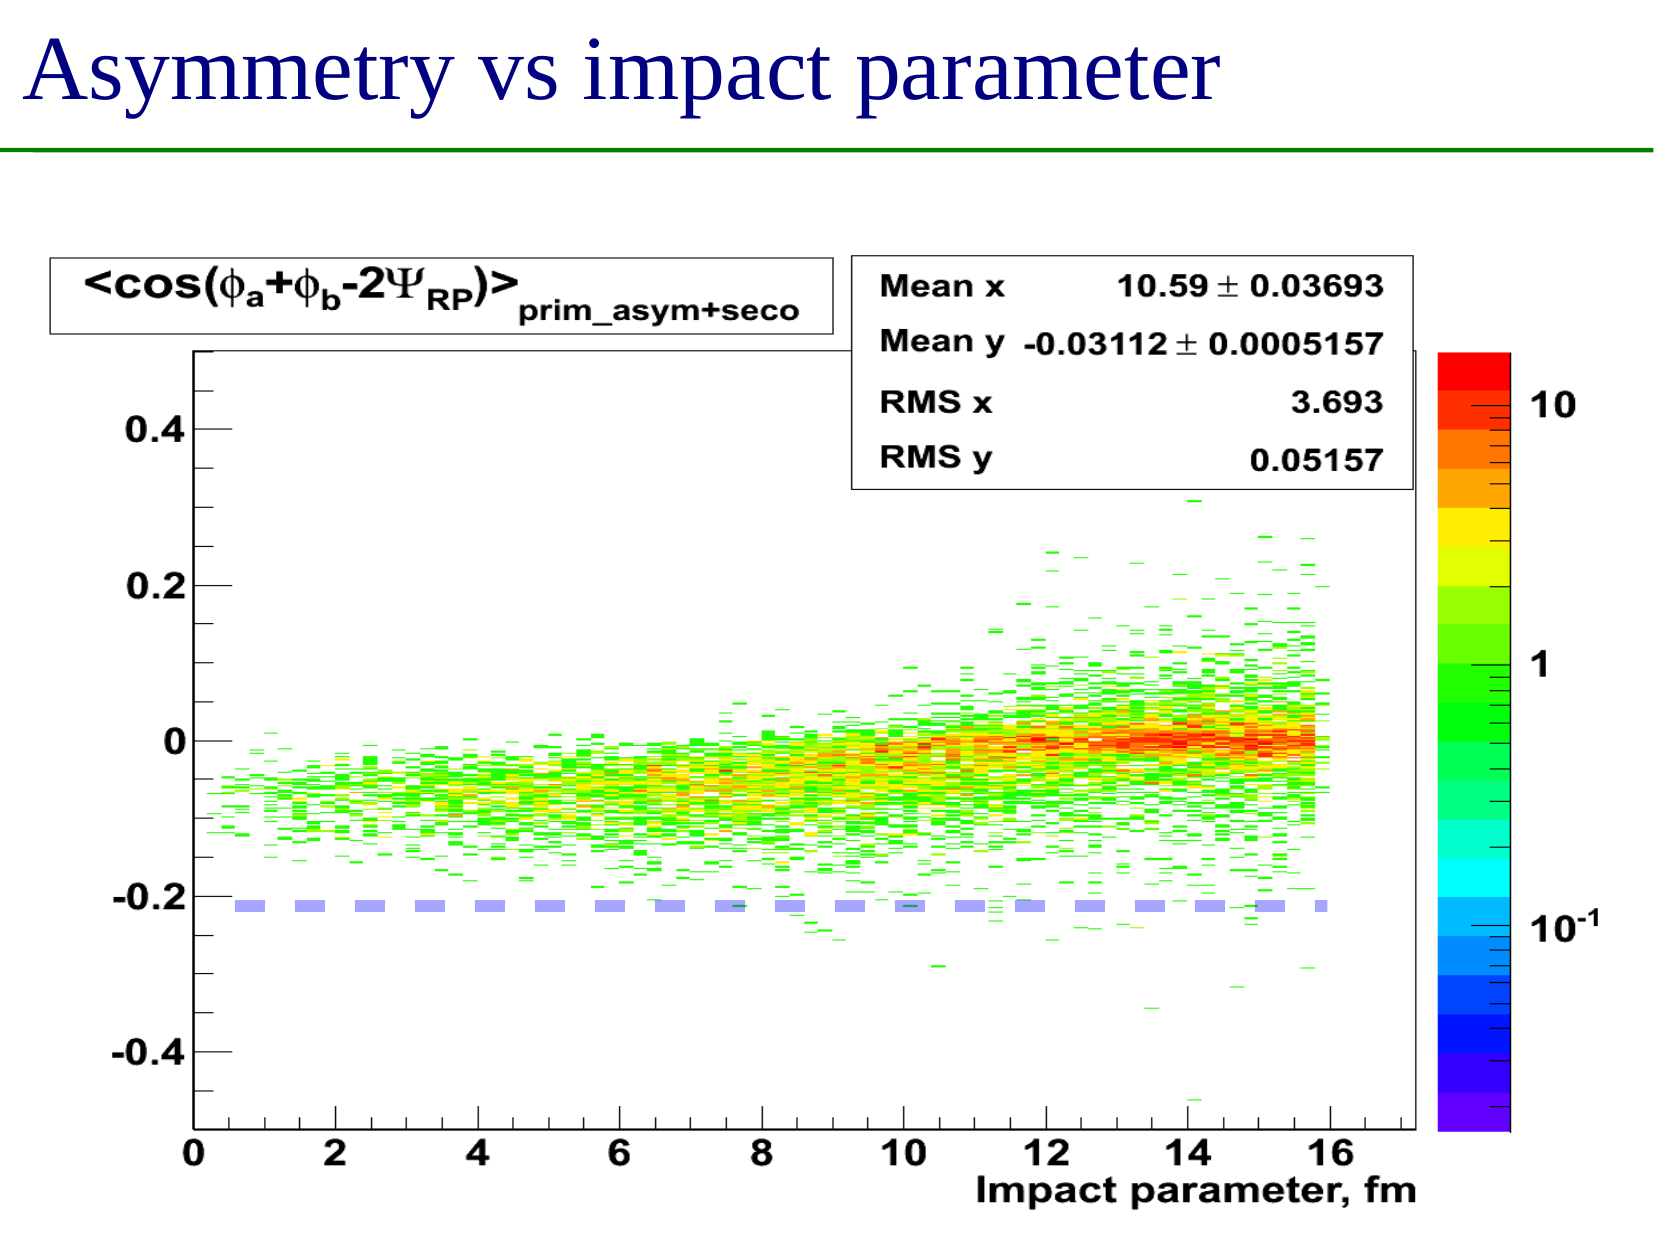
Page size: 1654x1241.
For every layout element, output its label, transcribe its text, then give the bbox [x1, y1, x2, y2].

title Asymmetry vs impact parameter [0, 4, 1270, 133]
picture [35, 253, 1630, 1228]
